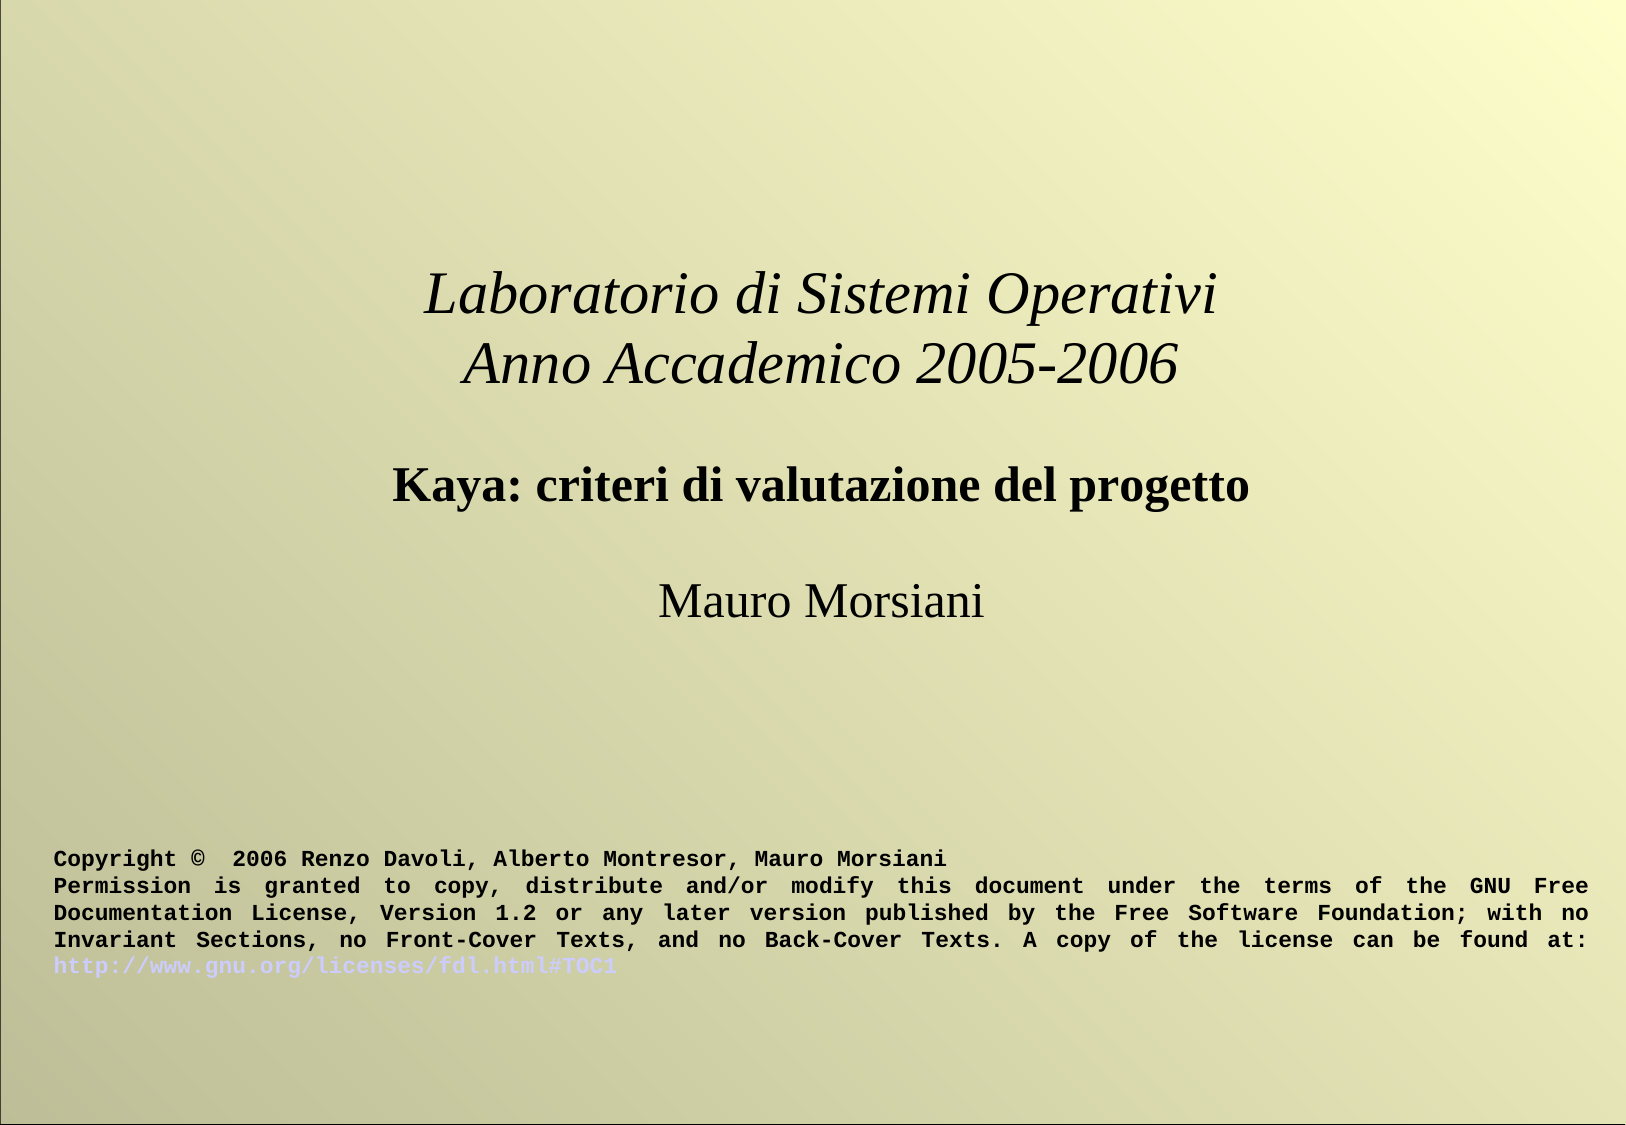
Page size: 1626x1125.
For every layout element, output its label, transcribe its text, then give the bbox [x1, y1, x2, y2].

list [54, 187, 1571, 739]
text_box Laboratorio di Sistemi Operativi Anno Accademico 2005-2006 Kaya: criteri di valutazione del progetto Mauro Morsiani Copyright © 2006 Renzo Davoli, Alberto Montresor, Mauro Morsiani Permission is granted to copy, distribute and/or modify this document under the terms of the GNU Free Documentation License, Version 1.2 or any later version published by the Free Software Foundation; with no Invariant Sections, no Front-Cover Texts, and no Back-Cover Texts. A copy of the license can be found at: http://www.gnu.org/licenses/fdl.html#TOC1 [53, 48, 1590, 1009]
text_box [0, 0, 1626, 1125]
